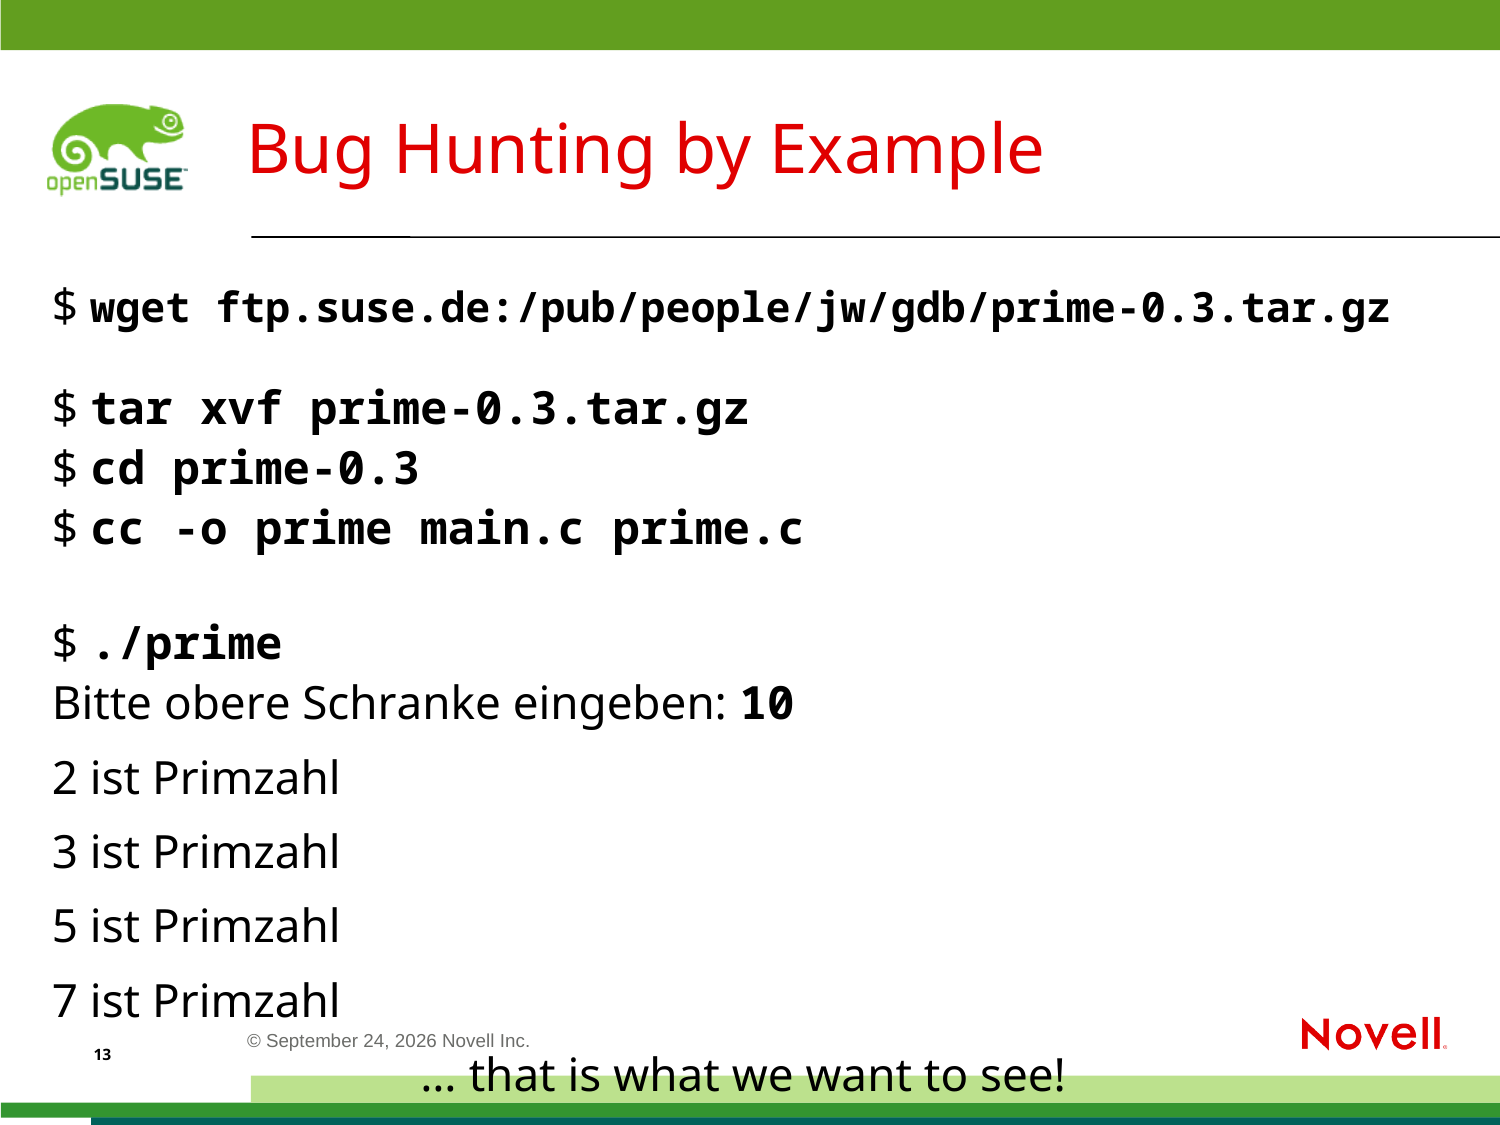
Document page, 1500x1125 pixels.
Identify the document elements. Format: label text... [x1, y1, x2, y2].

picture [1295, 1011, 1453, 1056]
picture [47, 104, 188, 197]
title Bug Hunting by Example [246, 60, 1409, 239]
list $ wget ftp.suse.de:/pub/people/jw/gdb/prime-0.3.tar.gz $ tar xvf prime-0.3.tar.gz $ cd prime-0.3 $ cc -o prime main.c prime.c $ ./prime Bitte obere Schranke eingeben: 10 2 ist Primzahl 3 ist Primzahl 5 ist Primzahl 7 ist Primzahl … that is what we want to see! [37, 267, 1439, 1028]
